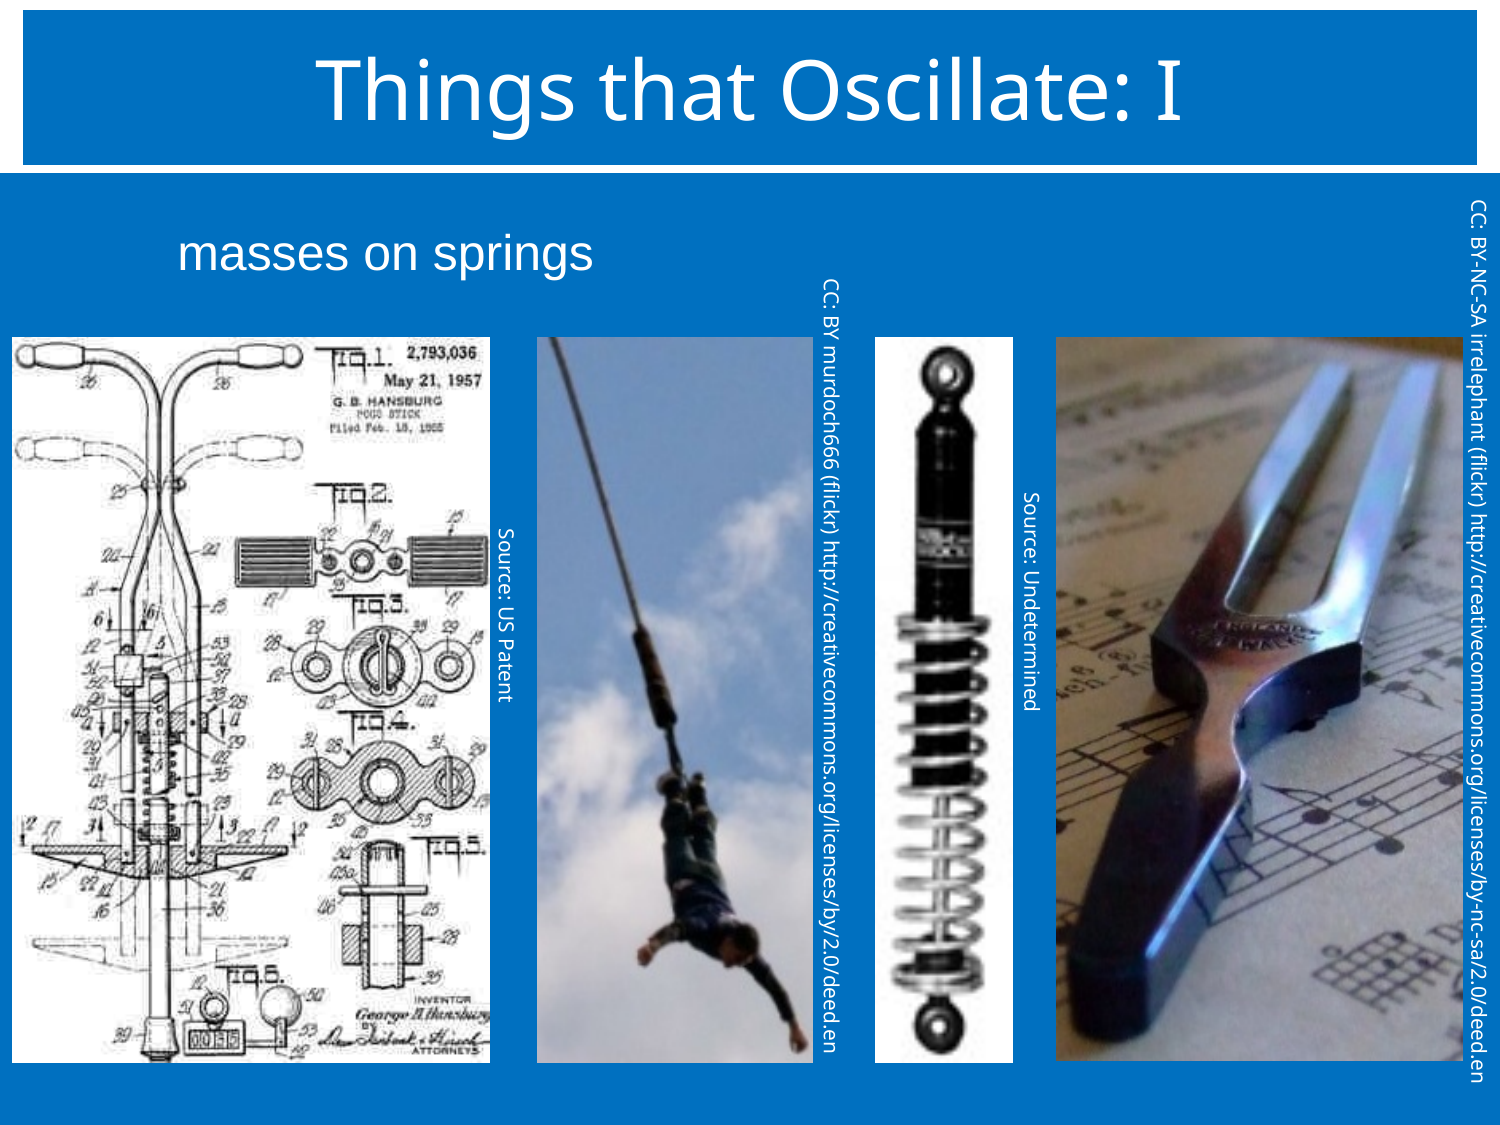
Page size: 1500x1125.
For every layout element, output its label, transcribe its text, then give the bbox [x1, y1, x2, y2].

text_box [0, 174, 1500, 1125]
picture [12, 337, 490, 1063]
picture [875, 337, 1013, 1063]
text_box CC: BY murdoch666 (flickr) http://creativecommons.org/licenses/by/2.0/deed.en [812, 263, 853, 1069]
text_box Source: US Patent [487, 513, 528, 718]
text_box masses on springs [162, 212, 625, 288]
text_box CC: BY-NC-SA irrelephant (flickr) http://creativecommons.org/licenses/by-nc-sa/2.0/deed.en [1459, 184, 1500, 1100]
picture [1056, 337, 1459, 1061]
picture [537, 337, 812, 1063]
text_box Source: Undetermined [1012, 477, 1053, 728]
text_box Things that Oscillate: I [24, 12, 1476, 163]
